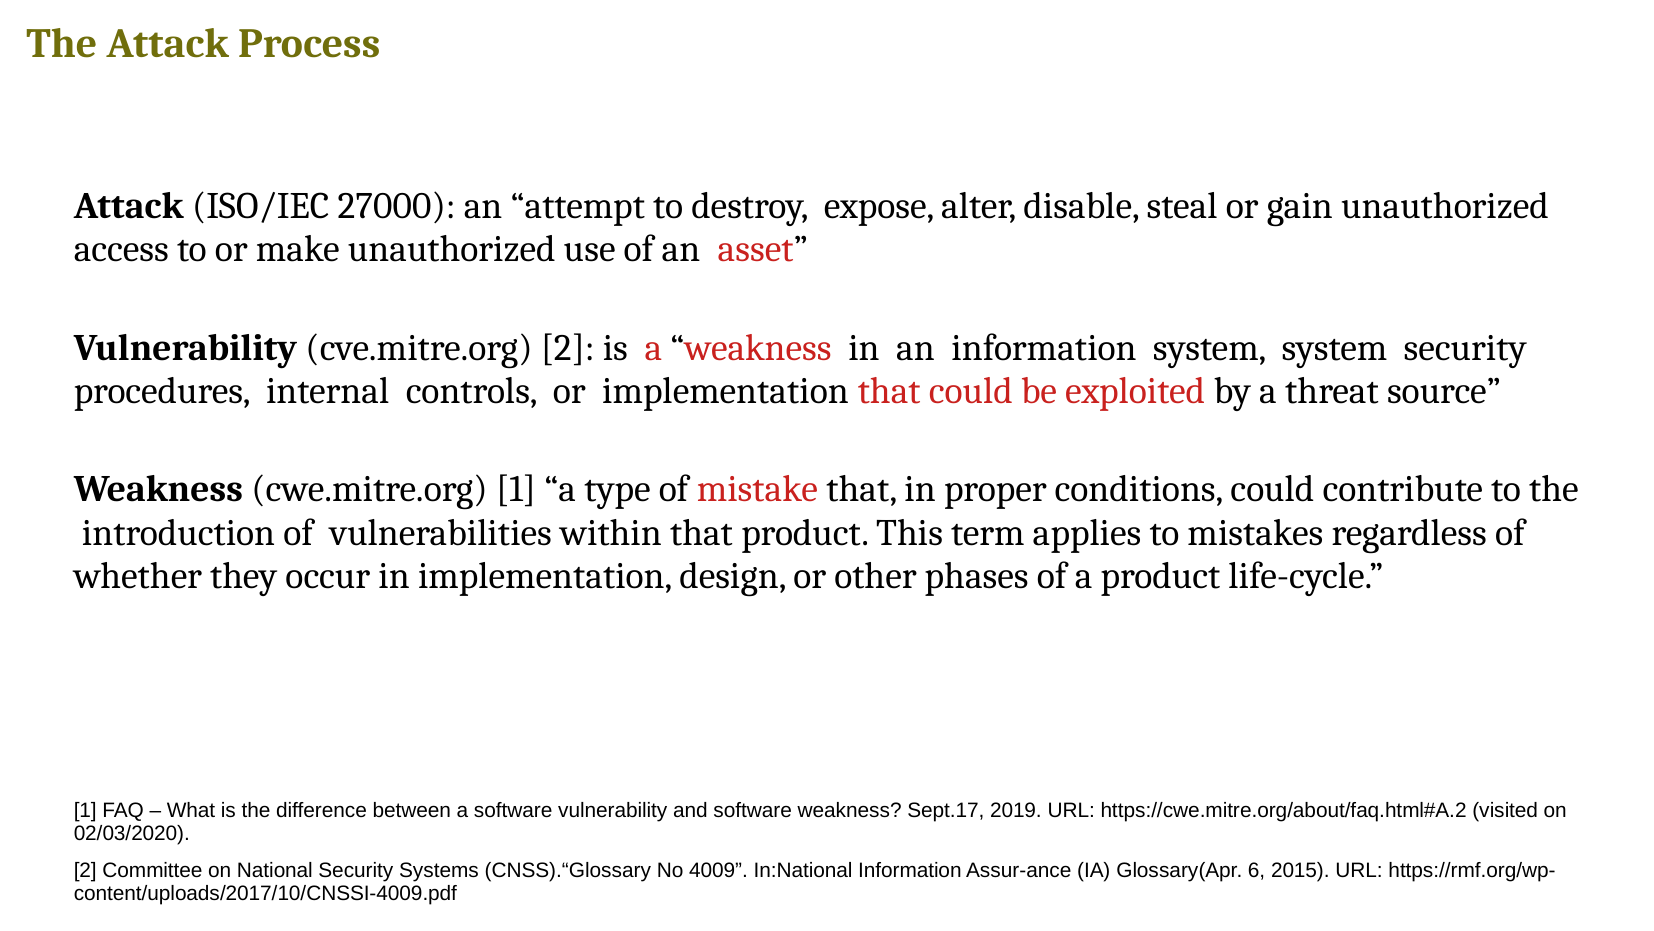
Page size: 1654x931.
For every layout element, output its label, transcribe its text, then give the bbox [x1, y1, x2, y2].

text_box [1] FAQ – What is the difference between a software vulnerability and software weakness? Sept.17, 2019. URL: https://cwe.mitre.org/about/faq.html#A.2 (visited on 02/03/2020). [2] Committee on National Security Systems (CNSS).“Glossary No 4009”. In:National Information Assur-ance (IA) Glossary(Apr. 6, 2015). URL: https://rmf.org/wp-content/uploads/2017/10/CNSSI-4009.pdf [59, 791, 1595, 913]
text_box The Attack Process [11, 12, 426, 77]
text_box Attack (ISO/IEC 27000): an “attempt to destroy, expose, alter, disable, steal or gain unauthorized access to or make unauthorized use of an asset” Vulnerability (cve.mitre.org) [2]: is a “weakness in an information system, system security procedures, internal controls, or implementation that could be exploited by a threat source” Weakness (cwe.mitre.org) [1] “a type of mistake that, in proper conditions, could contribute to the introduction of vulnerabilities within that product. This term applies to mistakes regardless of whether they occur in implementation, design, or other phases of a product life-cycle.” [58, 177, 1595, 699]
